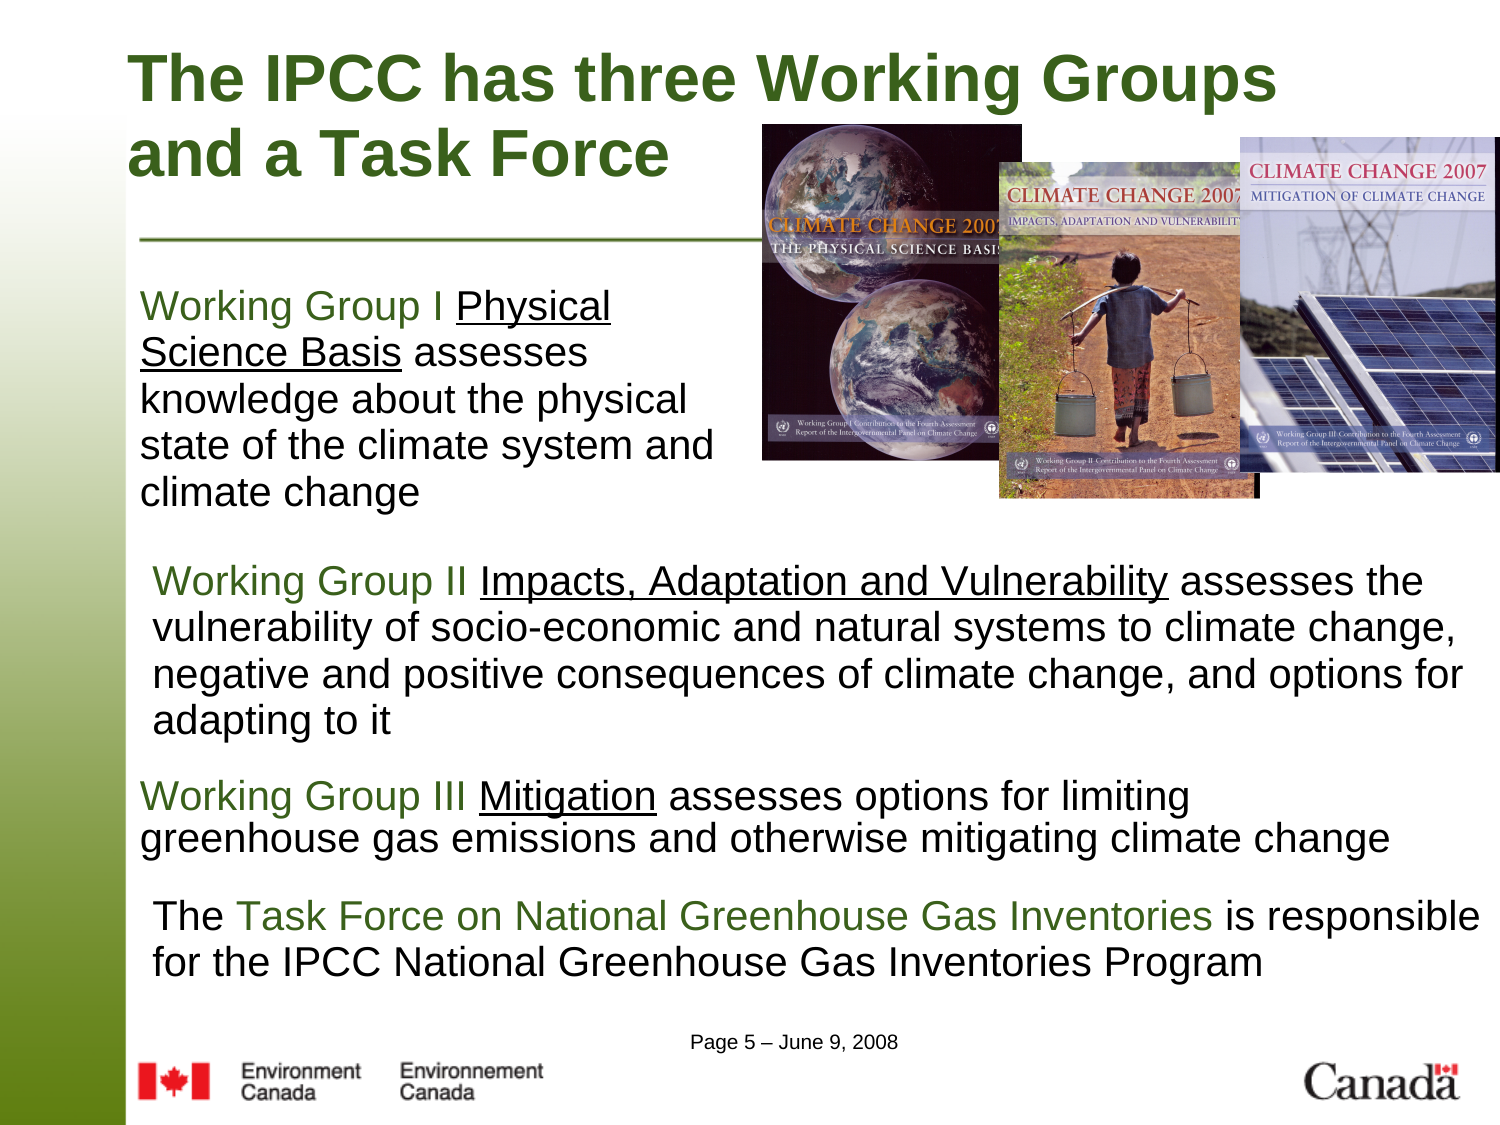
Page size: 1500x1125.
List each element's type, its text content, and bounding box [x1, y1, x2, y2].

text_box Working Group III Mitigation assesses options for limiting greenhouse gas emissions and otherwise mitigating climate change [124, 769, 1420, 869]
text_box Working Group II Impacts, Adaptation and Vulnerability assesses the vulnerability of socio-economic and natural systems to climate change, negative and positive consequences of climate change, and options for adapting to it [137, 549, 1500, 752]
text_box Working Group I Physical Science Basis assesses knowledge about the physical state of the climate system and climate change [125, 275, 775, 523]
title The IPCC has three Working Groups and a Task Force [112, 28, 1388, 204]
picture [0, 0, 1500, 1125]
text_box The Task Force on National Greenhouse Gas Inventories is responsible for the IPCC National Greenhouse Gas Inventories Program [137, 884, 1500, 994]
